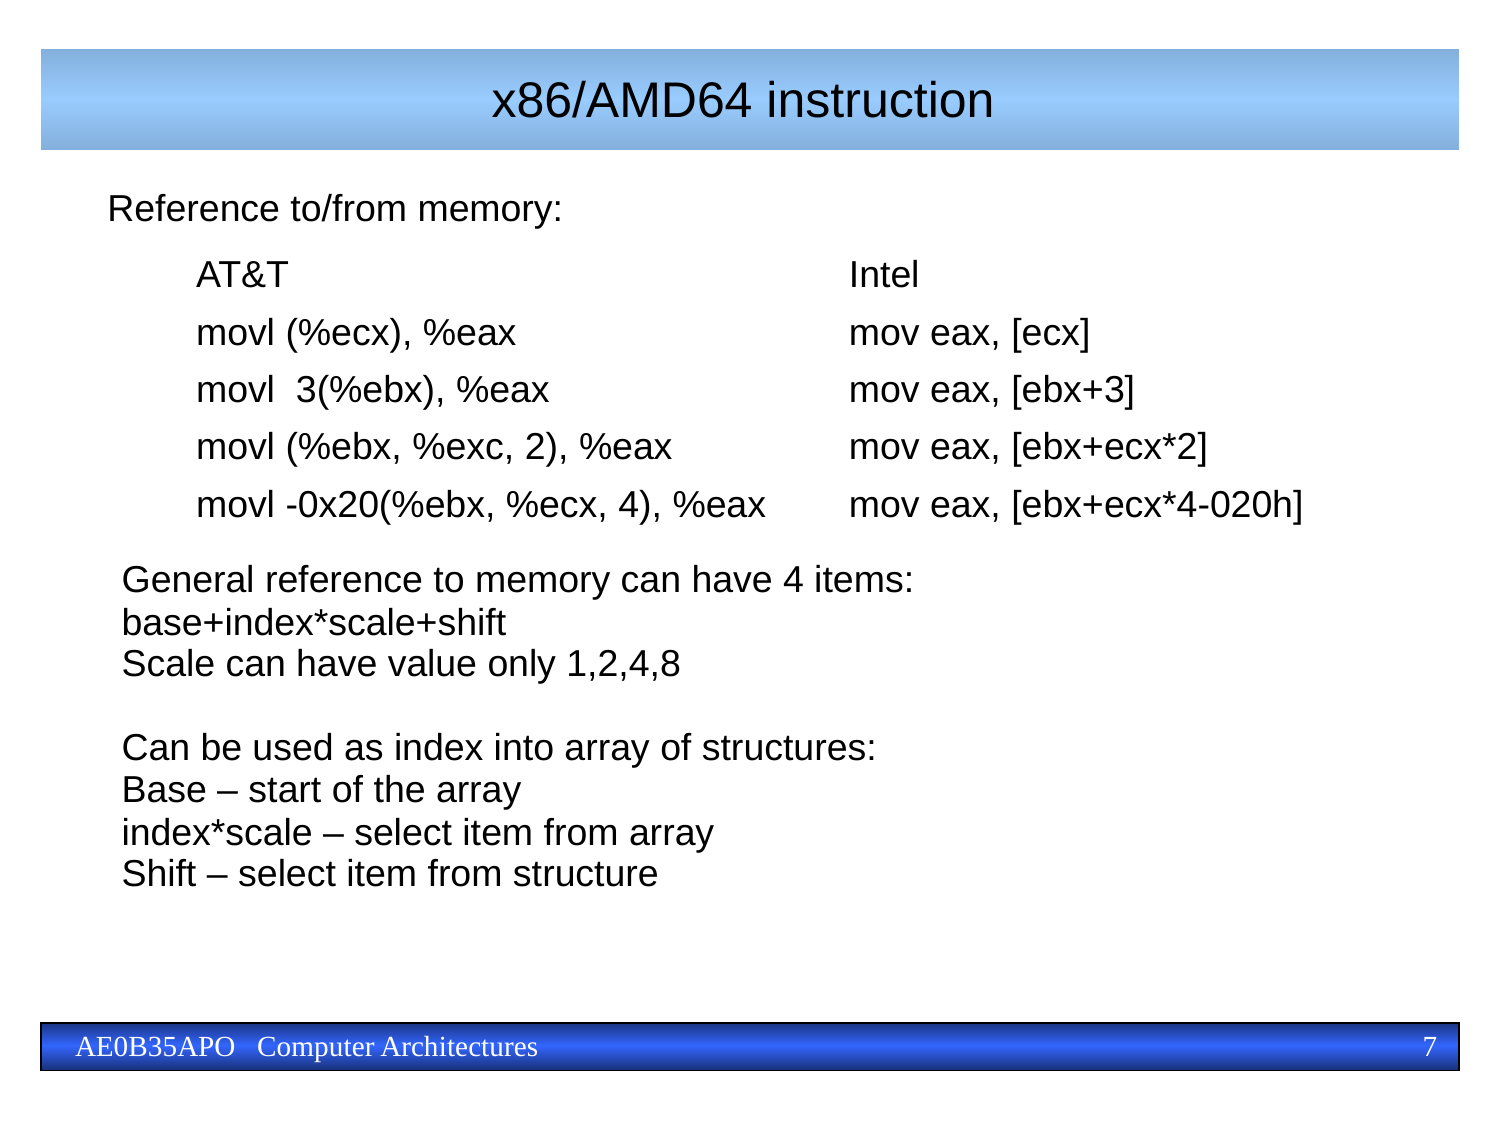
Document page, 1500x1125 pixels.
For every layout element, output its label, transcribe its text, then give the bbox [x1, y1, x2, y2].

text_box Reference to/from memory: [92, 180, 1004, 237]
table_cell mov eax, [ebx+ecx*4-020h] [835, 476, 1358, 533]
table_cell movl -0x20(%ebx, %ecx, 4), %eax [182, 476, 834, 533]
table_cell movl 3(%ebx), %eax [182, 362, 834, 418]
table_cell movl (%ebx, %exc, 2), %eax [182, 419, 834, 475]
table_cell movl (%ecx), %eax [182, 304, 834, 361]
text_box General reference to memory can have 4 items: base+index*scale+shift Scale can have value only 1,2,4,8 Can be used as index into array of structures: Base – start of the array index*scale – select item from array Shift – select item from structure [106, 551, 1216, 903]
title x86/AMD64 instruction [41, 49, 1459, 150]
table_header AT&T [182, 247, 834, 303]
table_header Intel [835, 247, 1358, 303]
table_cell mov eax, [ebx+ecx*2] [835, 419, 1358, 475]
table_cell mov eax, [ebx+3] [835, 362, 1358, 418]
table_cell mov eax, [ecx] [835, 304, 1358, 361]
